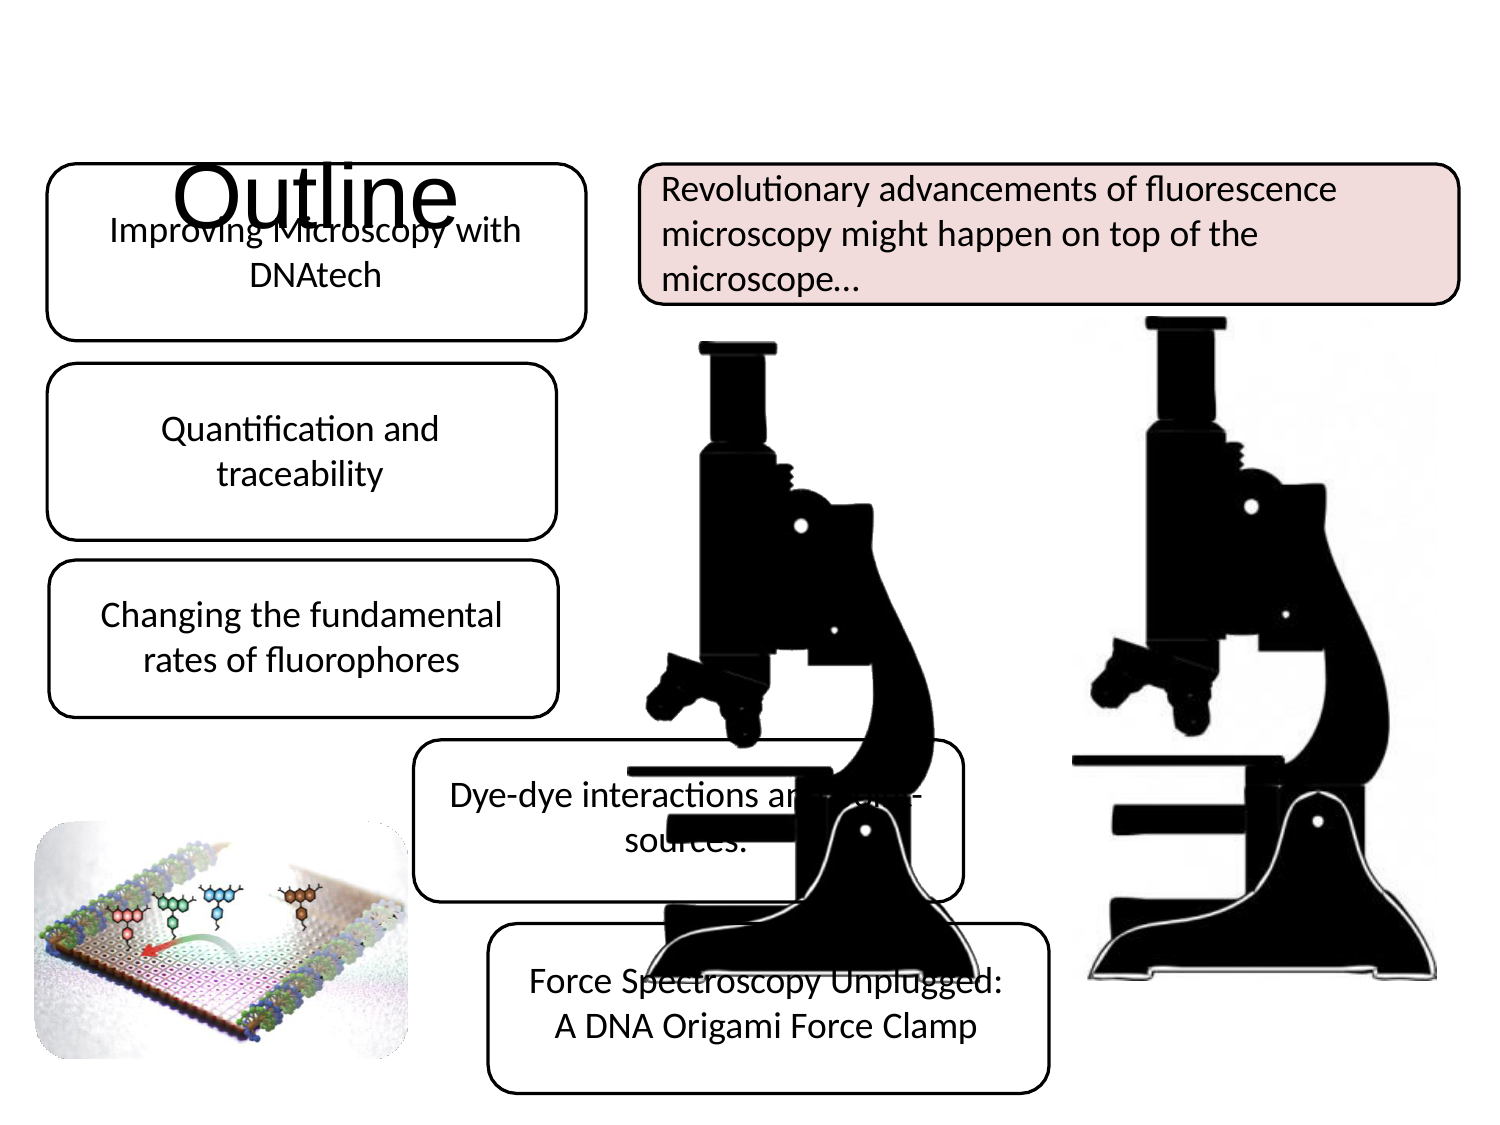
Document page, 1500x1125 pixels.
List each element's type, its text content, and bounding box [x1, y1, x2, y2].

text_box [642, 167, 659, 301]
title Outline [137, 89, 1500, 248]
text_box Quantification and traceability Changing the fundamental rates of fluorophores Dye-dye interactions and point- sources. Force Spectroscopy Unplugged: A DNA Origami Force Clamp [98, 402, 1011, 1054]
picture [1072, 316, 1437, 981]
title Outline [137, 166, 584, 248]
text_box Improving Microscopy with DNAtech [107, 202, 526, 297]
text_box [1348, 166, 1457, 302]
picture [627, 341, 980, 402]
text_box Revolutionary advancements of fluorescence microscopy might happen on top of the microscope… [659, 161, 1348, 302]
picture [34, 820, 408, 1059]
